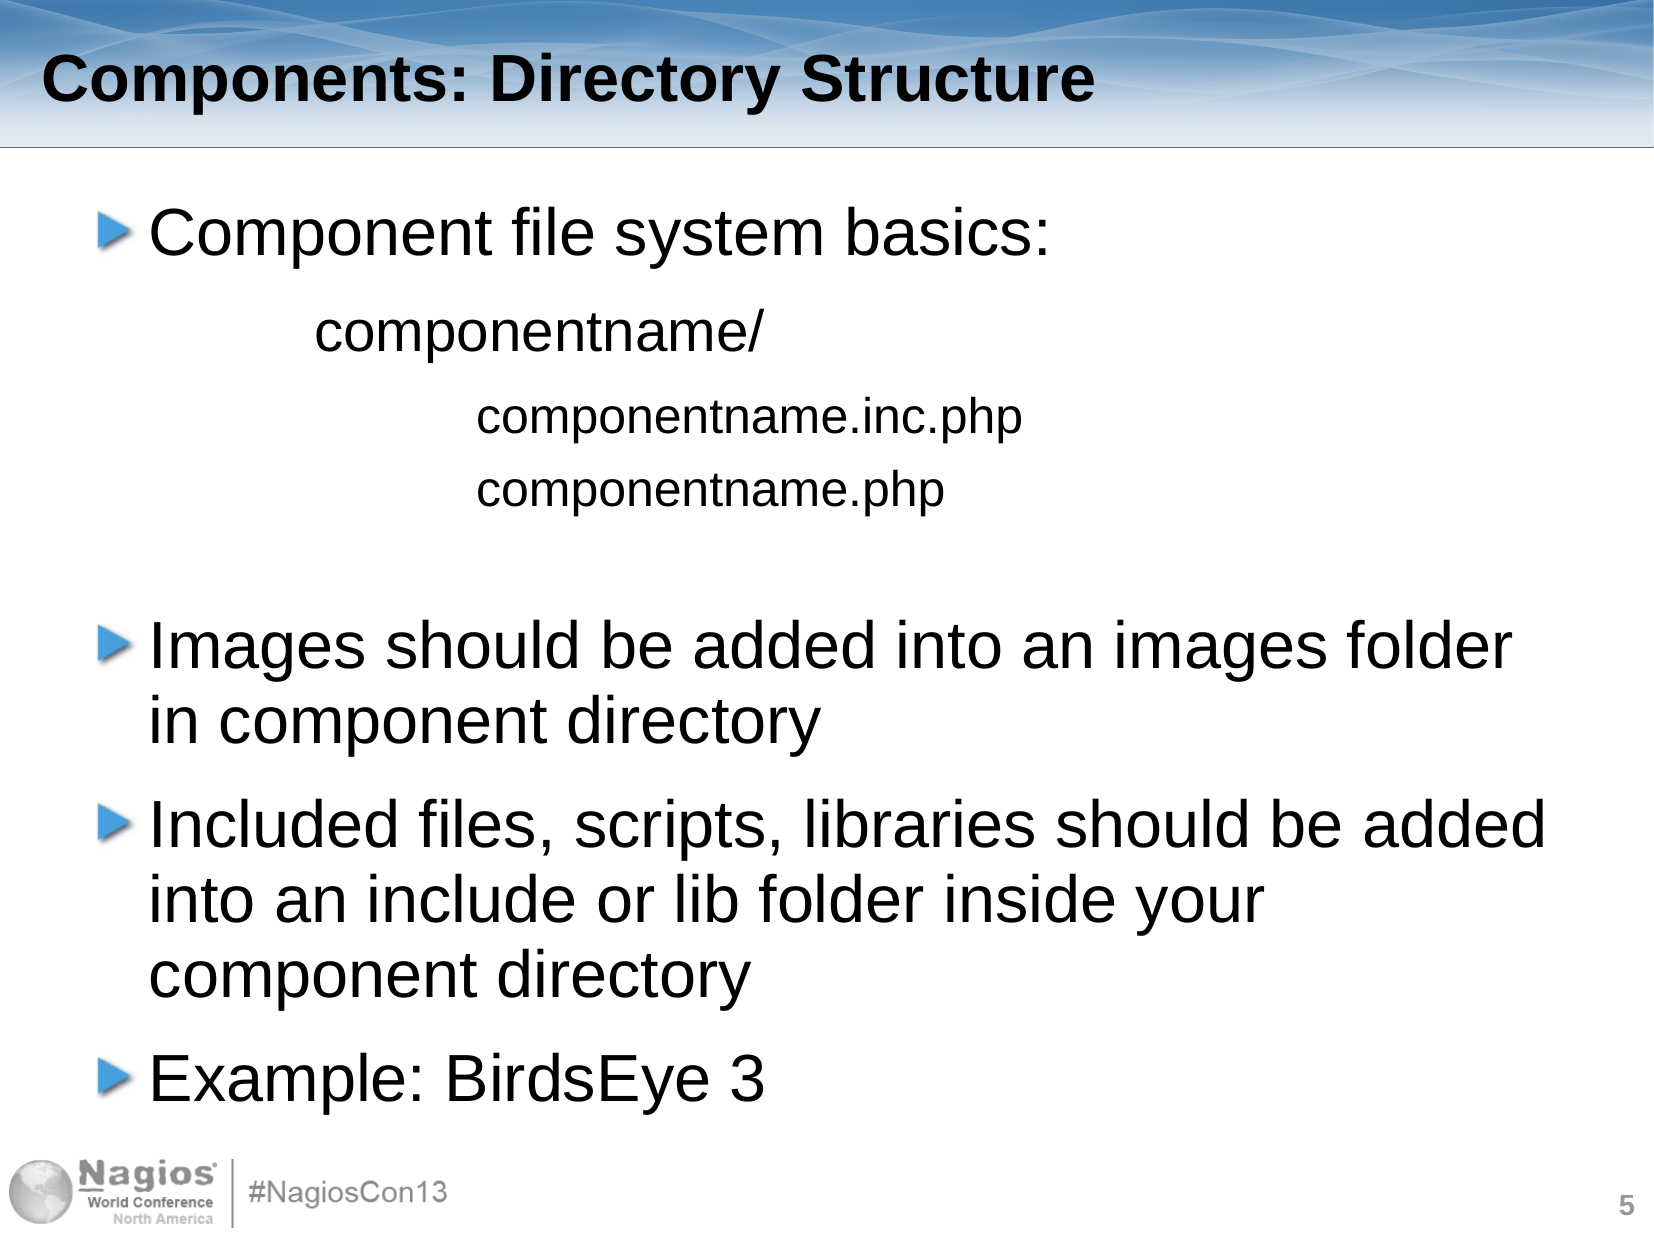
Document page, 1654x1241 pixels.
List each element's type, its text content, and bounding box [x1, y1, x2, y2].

title Components: Directory Structure [41, 29, 1248, 127]
picture [0, 0, 1654, 147]
picture [9, 1159, 453, 1228]
list Component file system basics: componentname/ componentname.inc.php componentname.php Images should be added into an images folder in component directory Included files, scripts, libraries should be added into an include or lib folder inside your component directory Example: BirdsEye 3 [77, 194, 1567, 1116]
